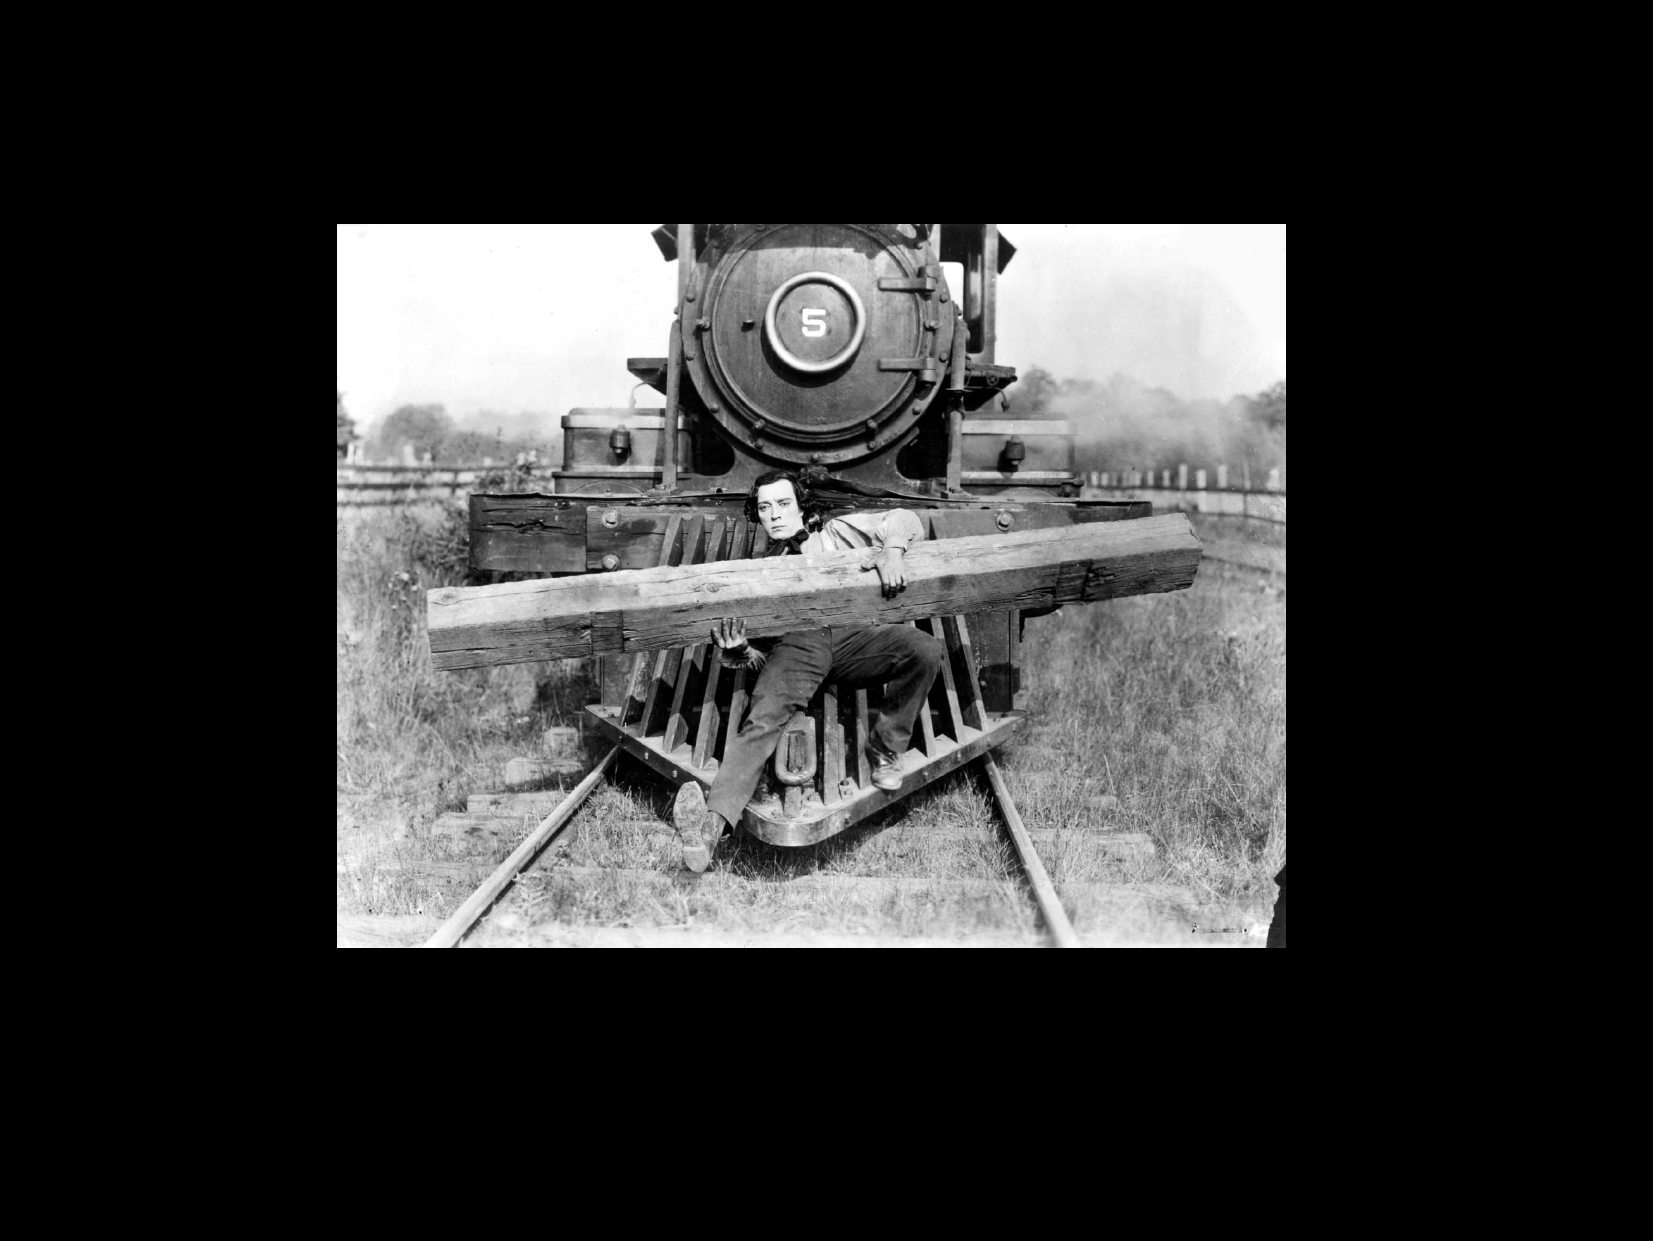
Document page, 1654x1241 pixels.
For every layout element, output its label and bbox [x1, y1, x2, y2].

picture [337, 224, 1286, 948]
